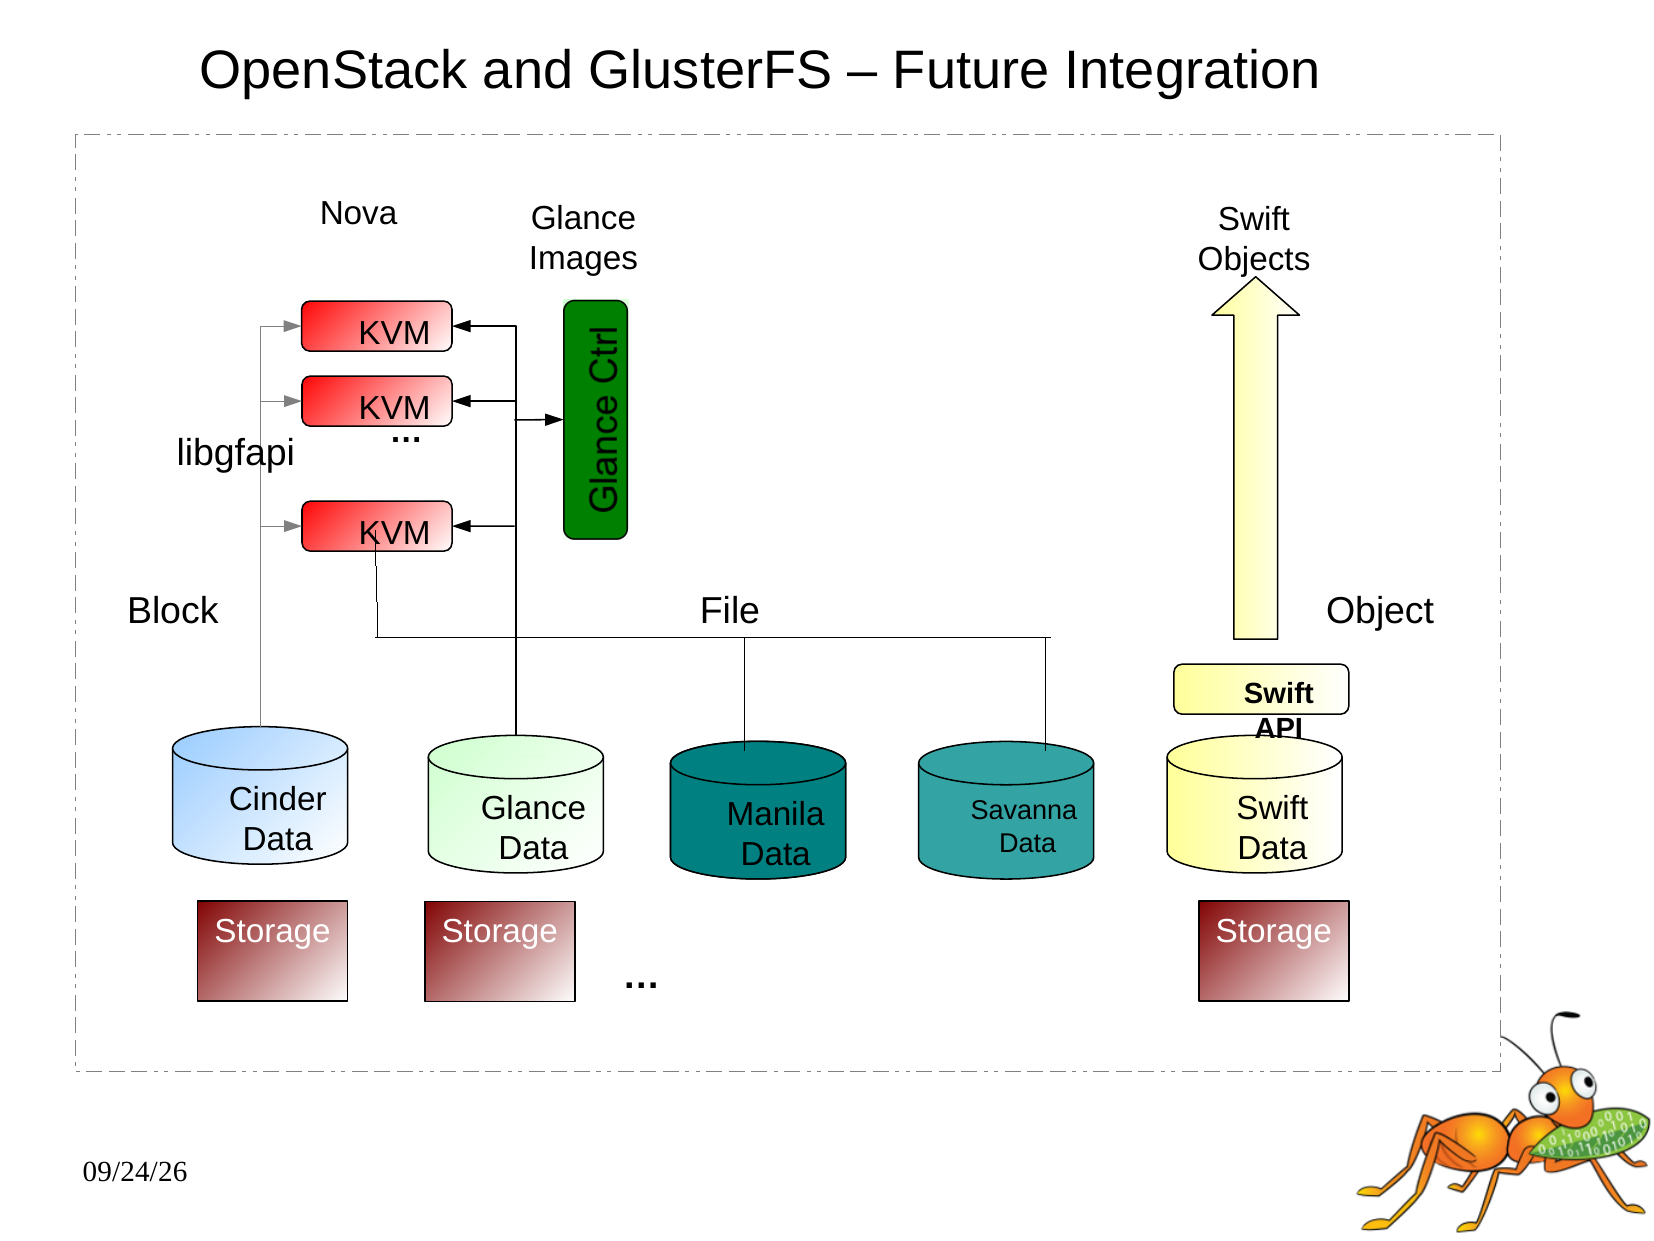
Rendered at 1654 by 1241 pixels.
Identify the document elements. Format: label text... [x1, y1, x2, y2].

text_box Swift API [1173, 664, 1349, 715]
text_box File [685, 582, 873, 639]
text_box Savanna Data [918, 741, 1094, 880]
title OpenStack and GlusterFS – Future Integration [59, 15, 1463, 125]
text_box Glance Images [453, 188, 679, 284]
text_box Swift Objects [1123, 189, 1349, 285]
text_box libgfapi [161, 424, 350, 482]
text_box Swift Data [1167, 735, 1343, 873]
text_box Glance Data [428, 735, 604, 873]
text_box KVM [302, 376, 453, 427]
text_box … [339, 401, 427, 457]
picture [1353, 1009, 1654, 1235]
text_box … [572, 942, 661, 1004]
text_box Manila Data [670, 741, 846, 879]
text_box Cinder Data [172, 726, 348, 865]
text_box KVM [301, 301, 453, 352]
text_box Block [112, 582, 300, 639]
text_box [75, 134, 1501, 1072]
text_box Storage [1198, 901, 1349, 1001]
text_box KVM [302, 501, 453, 552]
text_box Object [1311, 582, 1499, 639]
text_box Storage [424, 901, 575, 1002]
text_box Storage [197, 901, 348, 1002]
text_box Nova [190, 183, 491, 279]
picture [563, 299, 629, 540]
